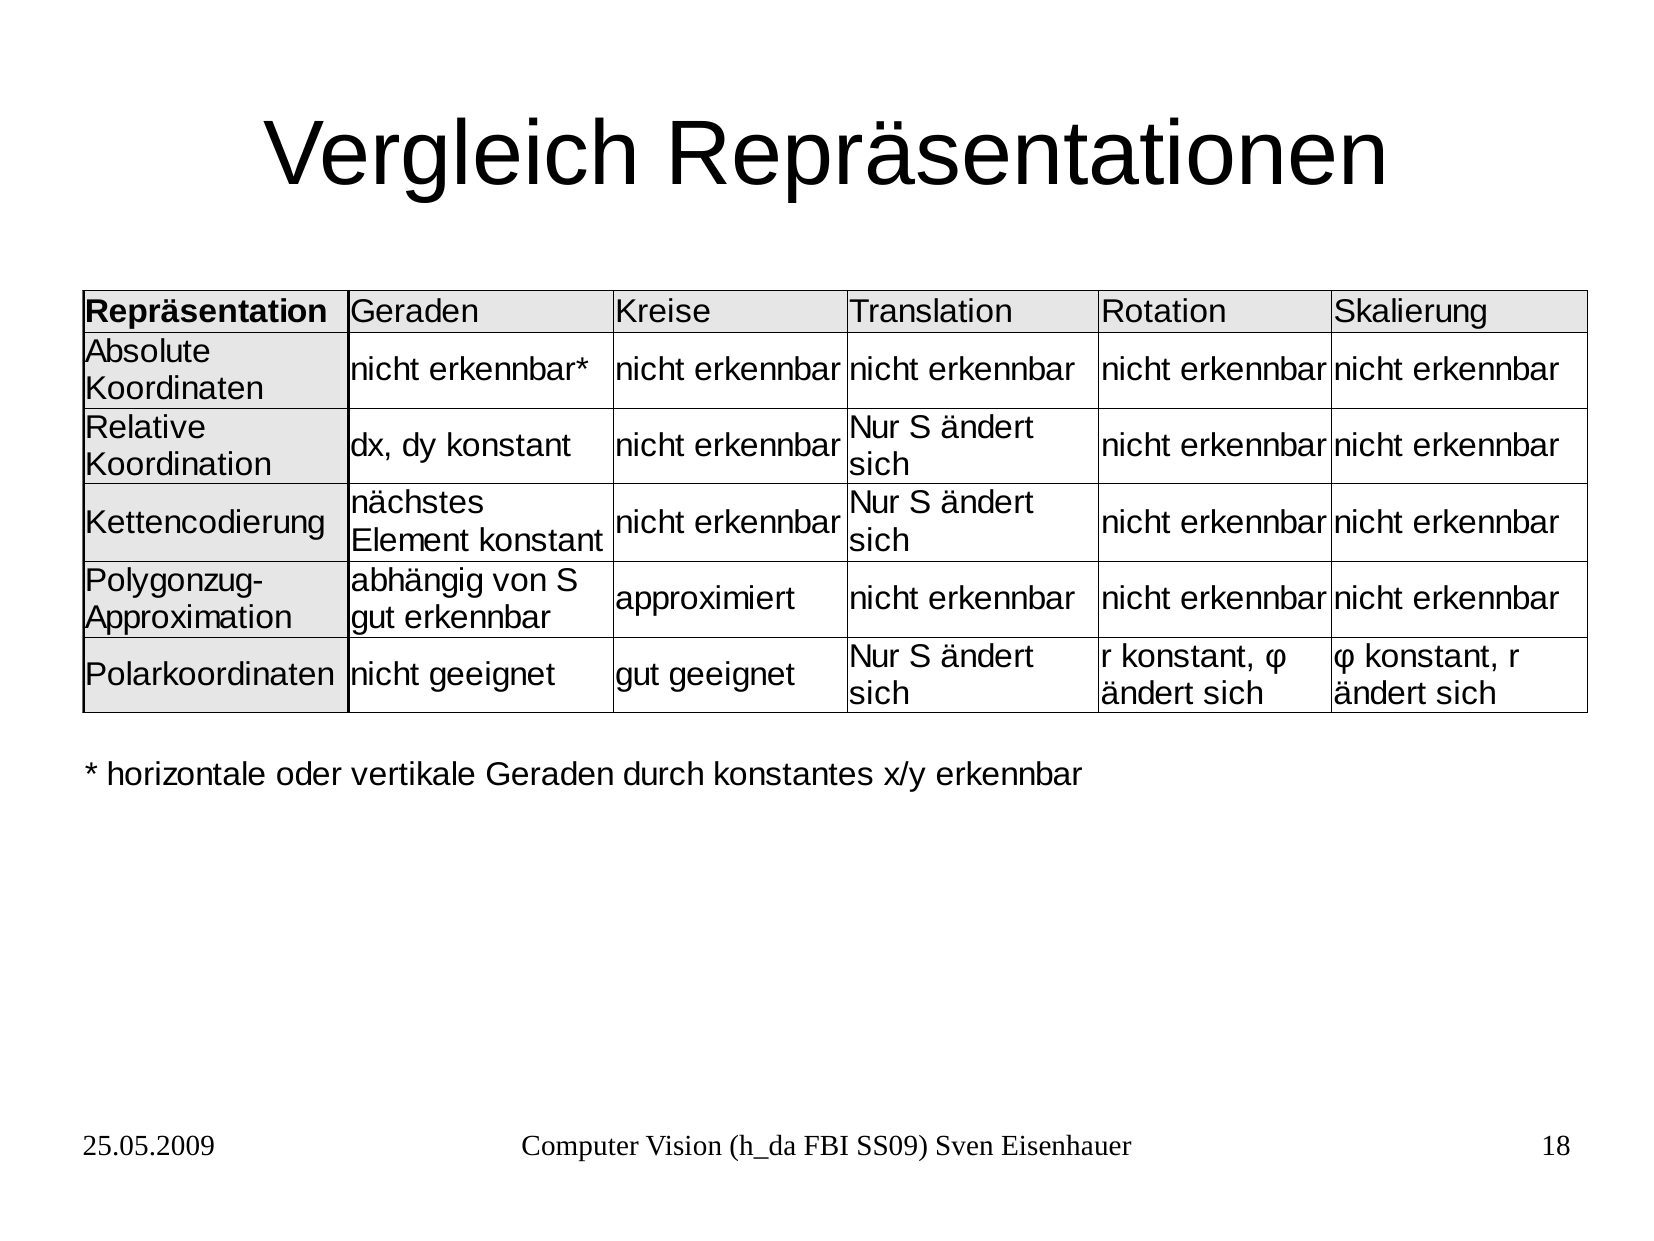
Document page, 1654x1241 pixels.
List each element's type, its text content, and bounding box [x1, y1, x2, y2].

title Vergleich Repräsentationen [82, 49, 1571, 257]
chart [82, 290, 1590, 1126]
